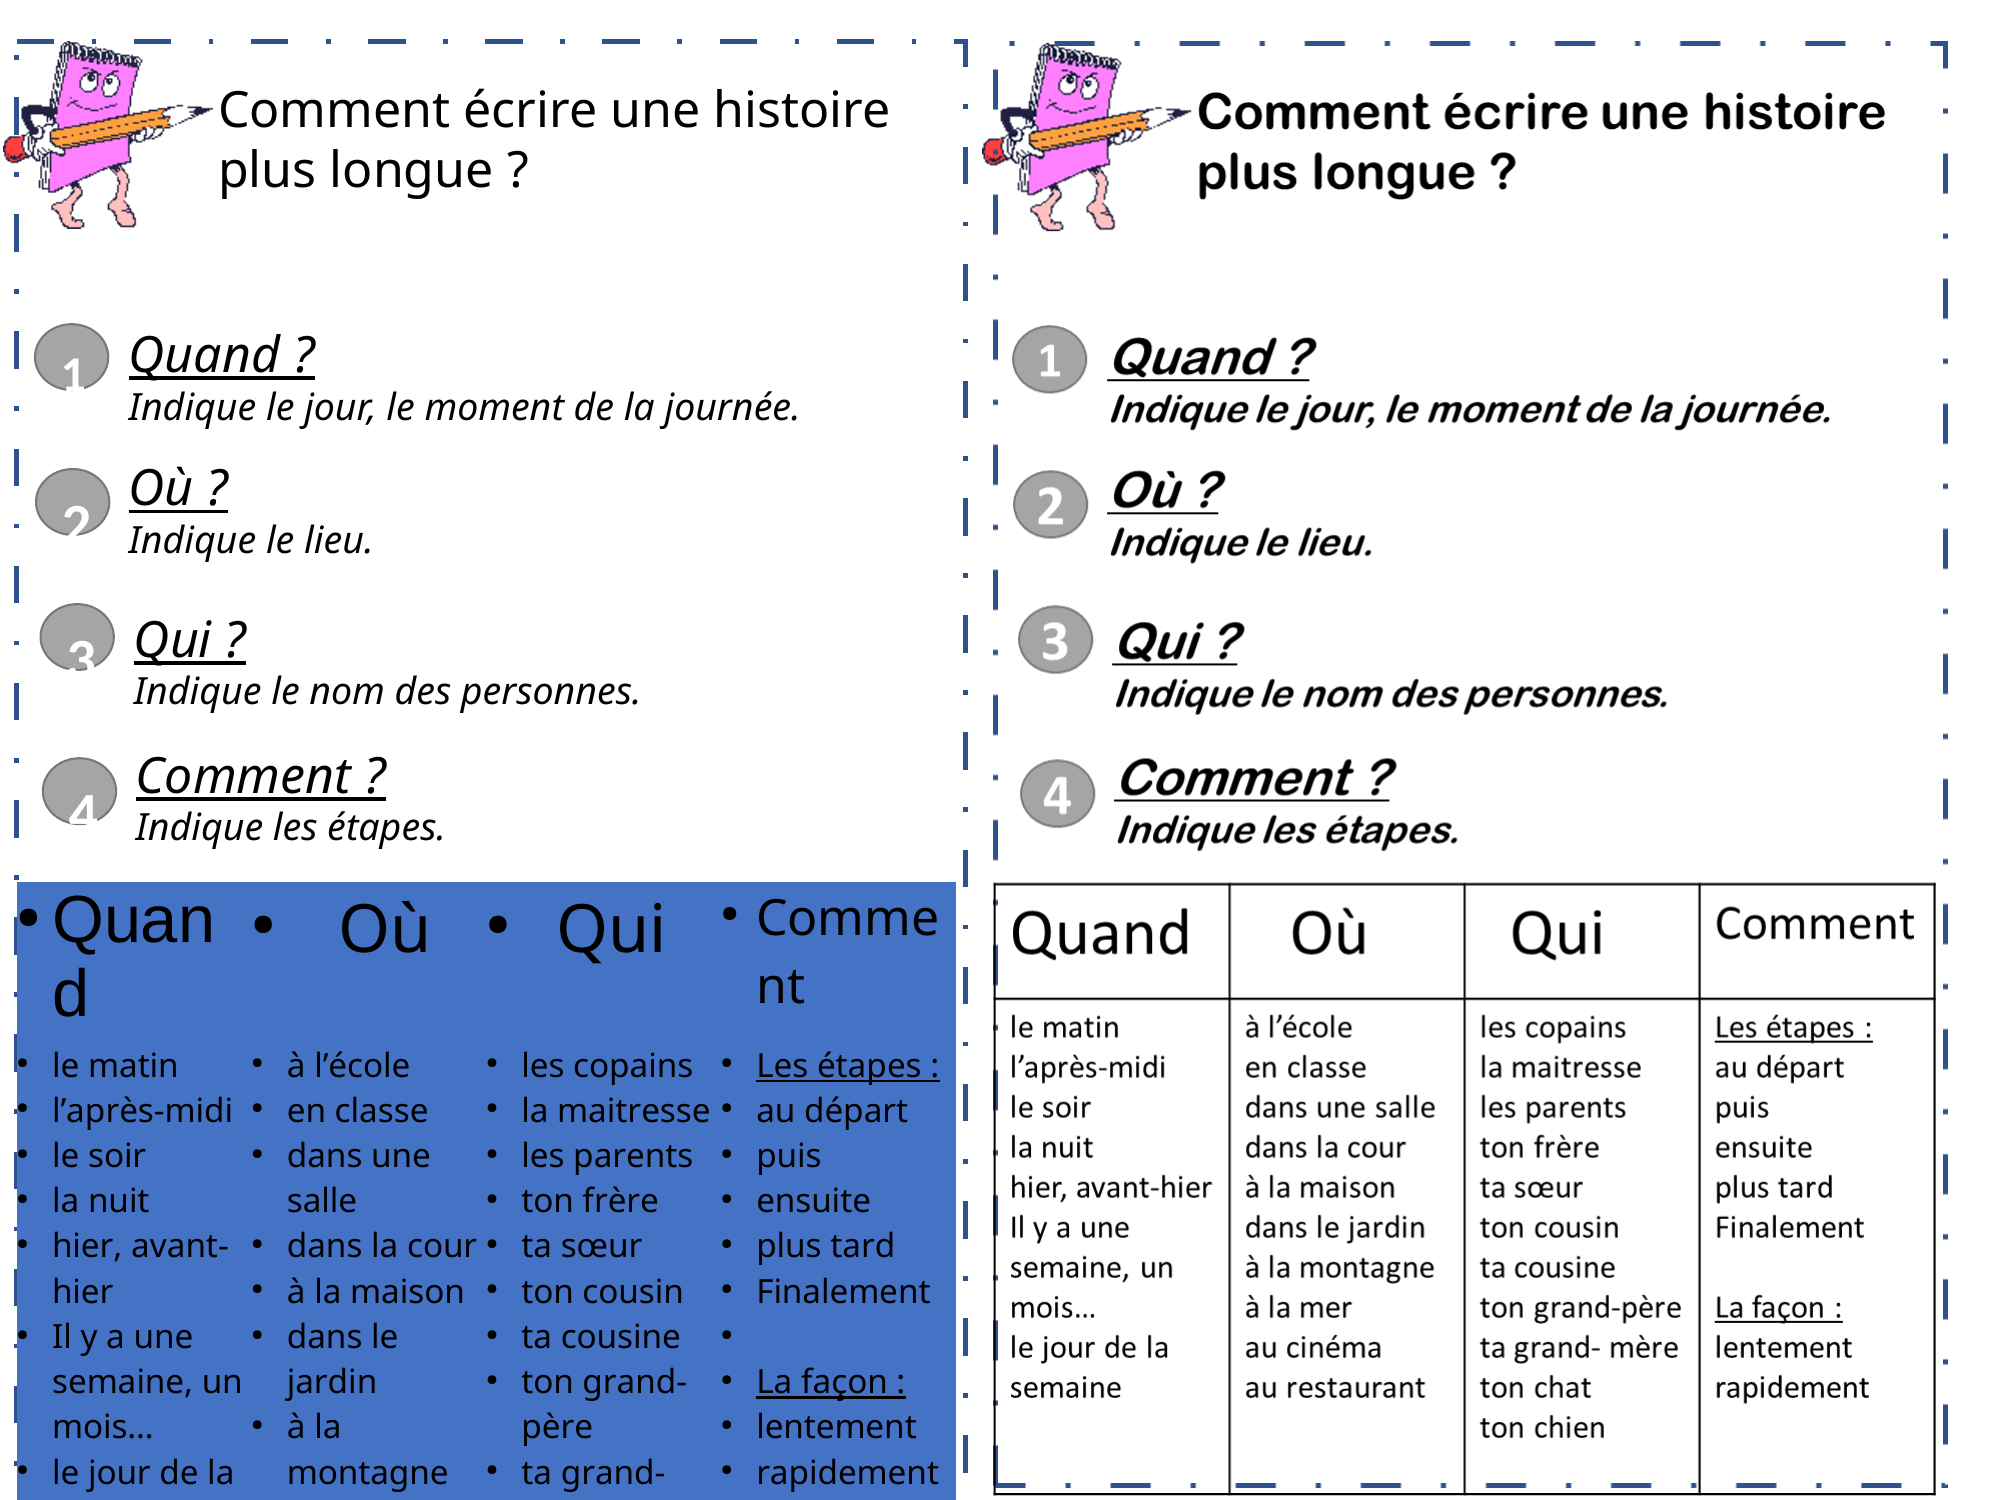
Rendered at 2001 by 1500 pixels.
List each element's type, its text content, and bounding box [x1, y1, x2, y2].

text_box Comment ? Indique les étapes. [121, 736, 916, 882]
table_cell le matin l’après-midi le soir la nuit hier, avant-hier Il y a une semaine, un mois… le jour de la semaine [17, 1041, 251, 1500]
table_header Quand [17, 882, 251, 1041]
table_header Comment [721, 882, 956, 1041]
text_box Qui ? Indique le nom des personnes. [119, 600, 657, 810]
text_box 2 [36, 469, 110, 535]
text_box Où ? Indique le lieu. [114, 448, 389, 658]
text_box 1 [35, 324, 109, 390]
table_cell à l’école en classe dans une salle dans la cour à la maison dans le jardin à la montagne à la mer au cinéma au restaurant [251, 1041, 486, 1500]
text_box 4 [42, 758, 117, 823]
table_cell Les étapes : au départ puis ensuite plus tard Finalement La façon : lentement rapidement [721, 1041, 956, 1500]
table_header Où [251, 882, 486, 1041]
picture [3, 41, 213, 229]
text_box Comment écrire une histoire plus longue ? [213, 70, 906, 205]
picture [982, 41, 1948, 1497]
text_box 3 [40, 604, 114, 670]
text_box Quand ? Indique le jour, le moment de la journée. [114, 315, 817, 480]
table_header Qui [486, 882, 721, 1041]
text_box 4 [76, 805, 86, 819]
table_cell les copains la maitresse les parents ton frère ta sœur ton cousin ta cousine ton grand-père ta grand- mère ton chat ton chien [486, 1041, 721, 1500]
